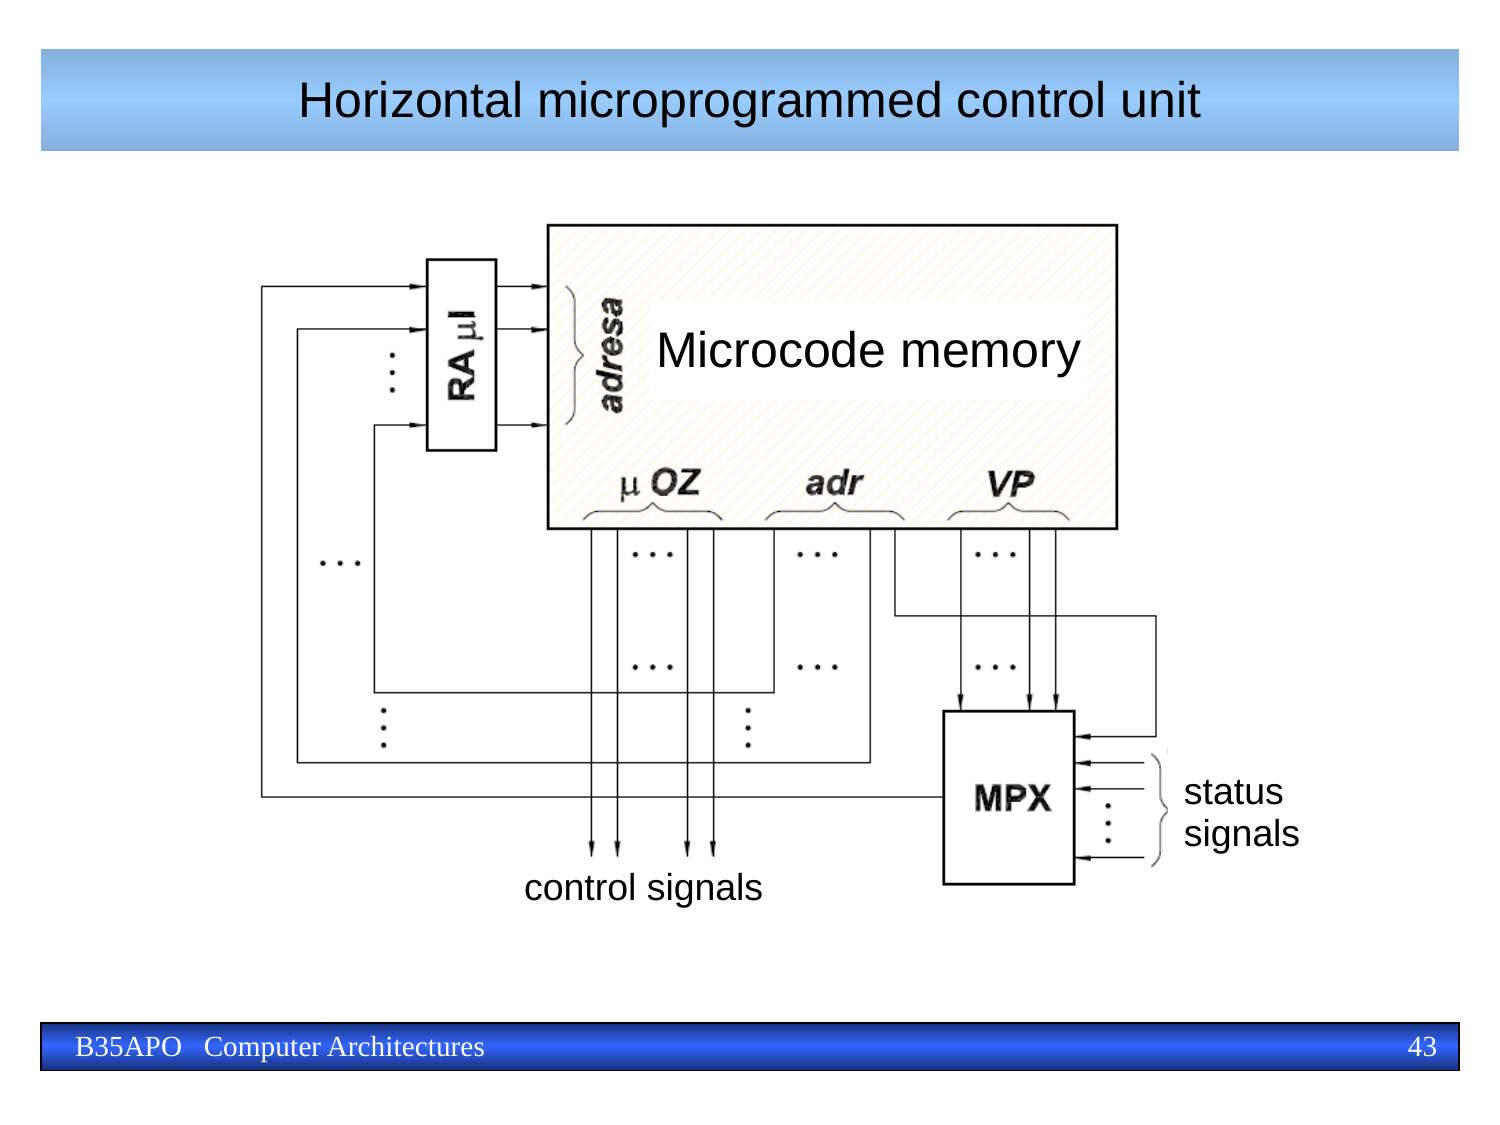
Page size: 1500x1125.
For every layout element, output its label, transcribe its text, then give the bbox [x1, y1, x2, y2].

title Horizontal microprogrammed control unit [41, 49, 1459, 151]
text_box status signals [1167, 737, 1418, 888]
text_box Microcode memory [649, 299, 1088, 400]
text_box control signals [512, 856, 775, 920]
picture [253, 220, 1242, 905]
